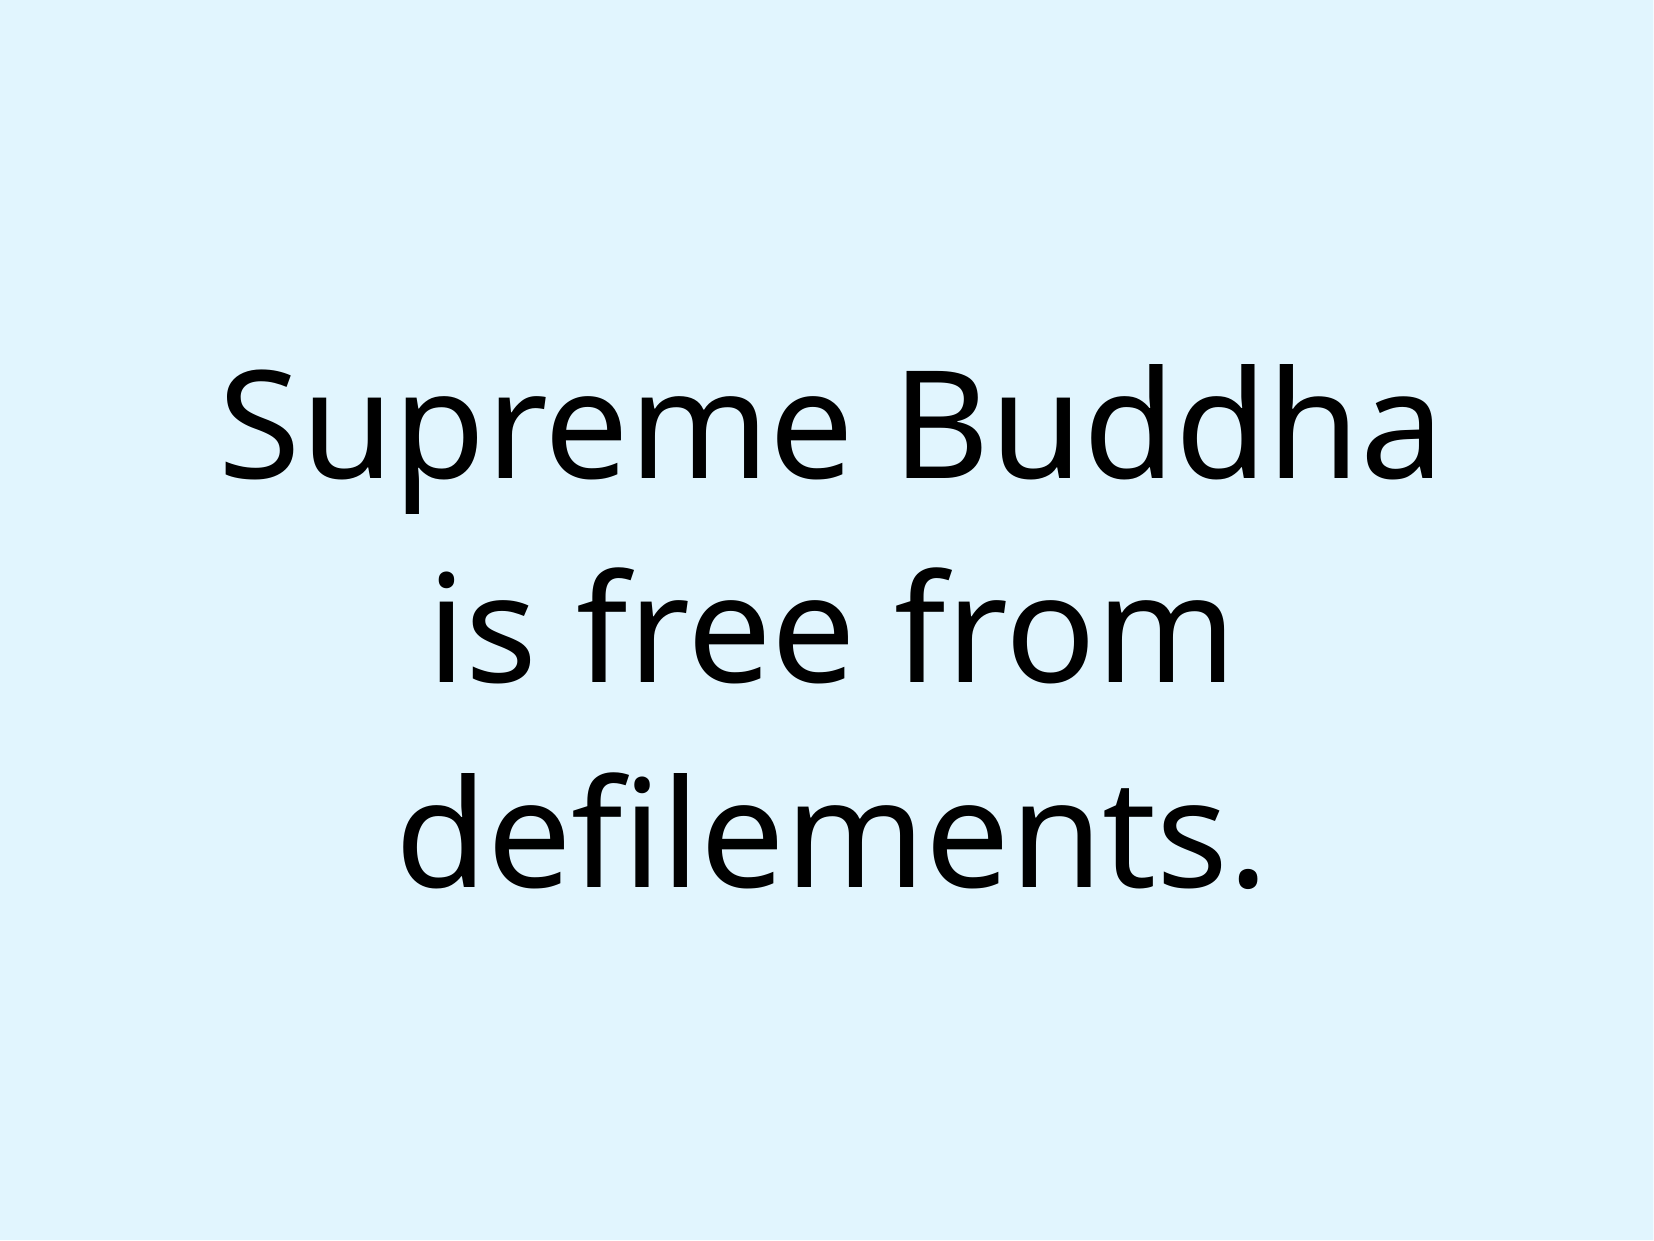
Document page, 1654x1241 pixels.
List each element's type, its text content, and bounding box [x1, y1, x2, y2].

subtitle Supreme Buddha is free from defilements. [45, 1, 1618, 1241]
